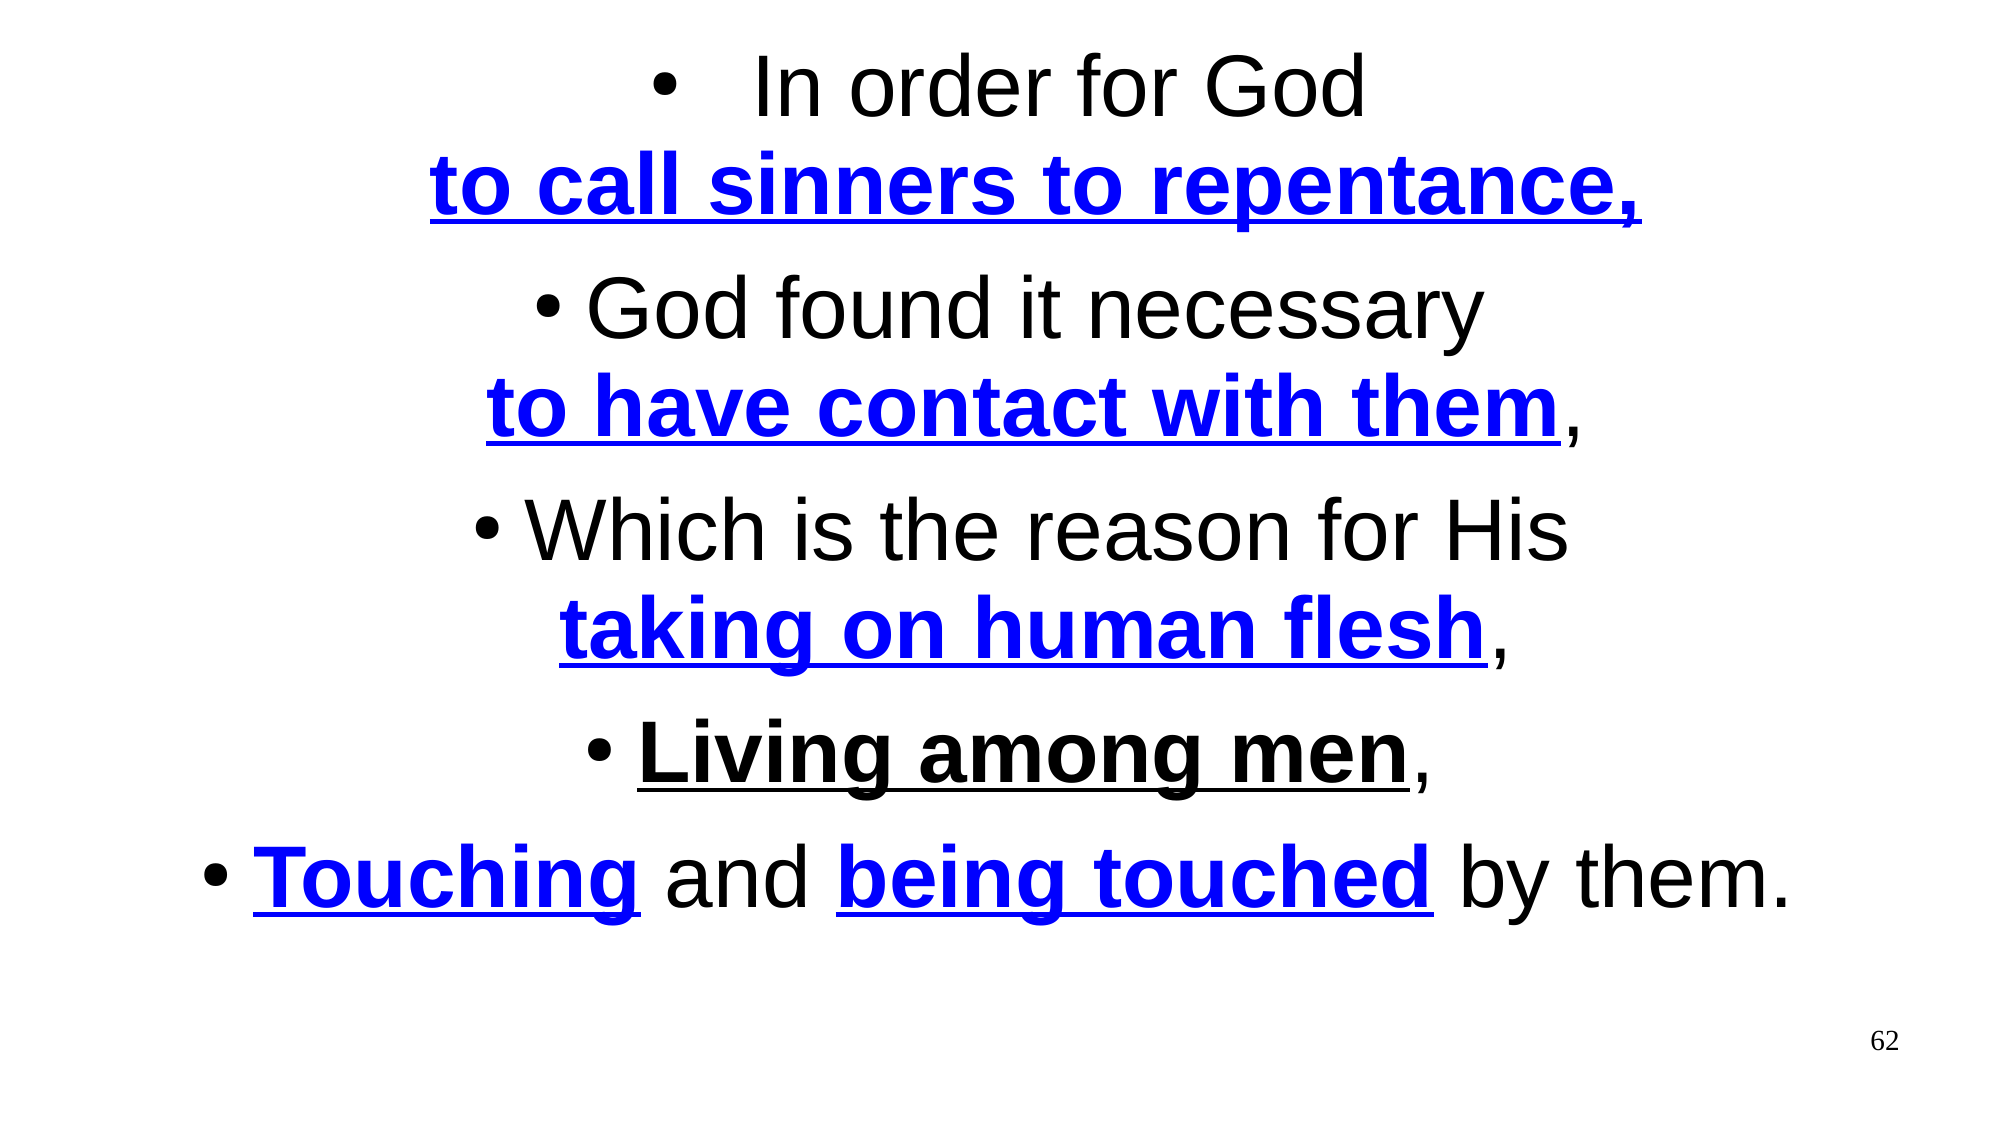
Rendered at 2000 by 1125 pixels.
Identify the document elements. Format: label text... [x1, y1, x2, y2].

list In order for God to call sinners to repentance, God found it necessary to have contact with them, Which is the reason for His taking on human flesh, Living among men, Touching and being touched by them. [37, 37, 1988, 1088]
